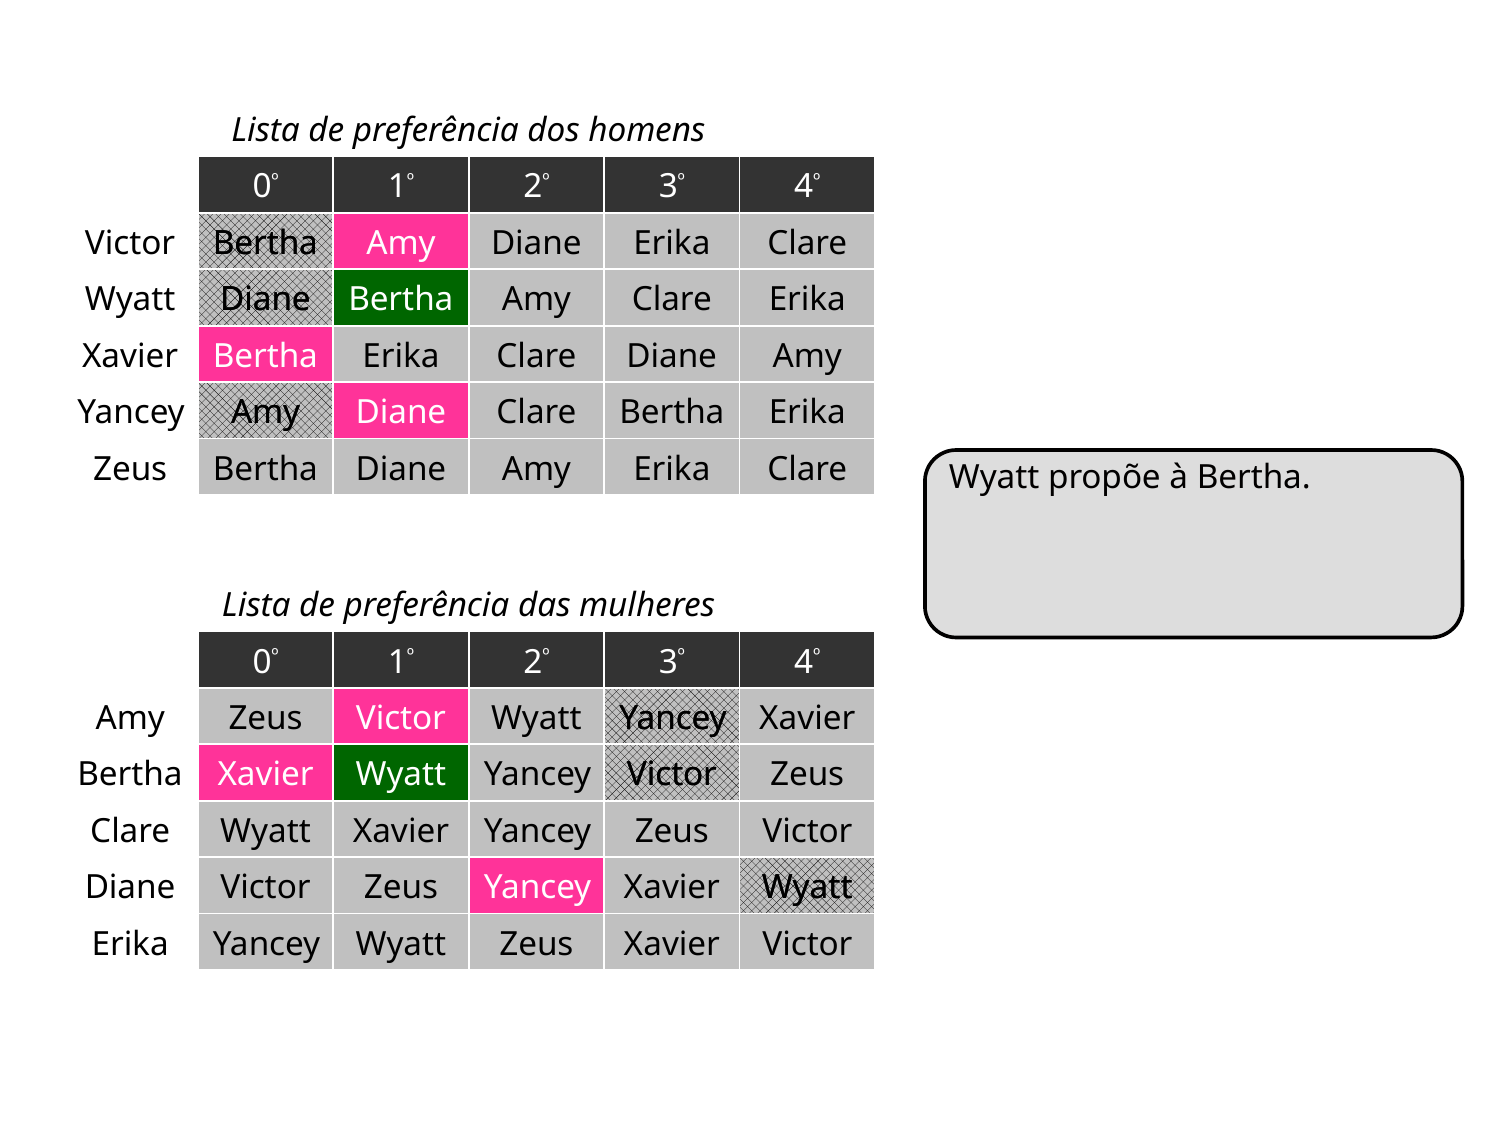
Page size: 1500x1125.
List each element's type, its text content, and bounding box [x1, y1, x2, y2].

text_box Bertha [197, 212, 334, 270]
text_box Yancey [468, 857, 605, 914]
text_box Diane [197, 270, 334, 326]
text_box Bertha [334, 269, 469, 326]
text_box Victor [604, 744, 740, 801]
text_box Amy [334, 212, 469, 269]
text_box Yancey [604, 687, 740, 744]
text_box Wyatt [333, 744, 469, 801]
text_box Xavier [197, 744, 333, 801]
text_box Wyatt propõe à Bertha. [924, 450, 1463, 638]
text_box Bertha [197, 326, 334, 382]
text_box Victor [333, 687, 469, 744]
text_box Wyatt [739, 857, 875, 914]
text_box Diane [334, 382, 469, 439]
text_box Amy [197, 382, 334, 439]
